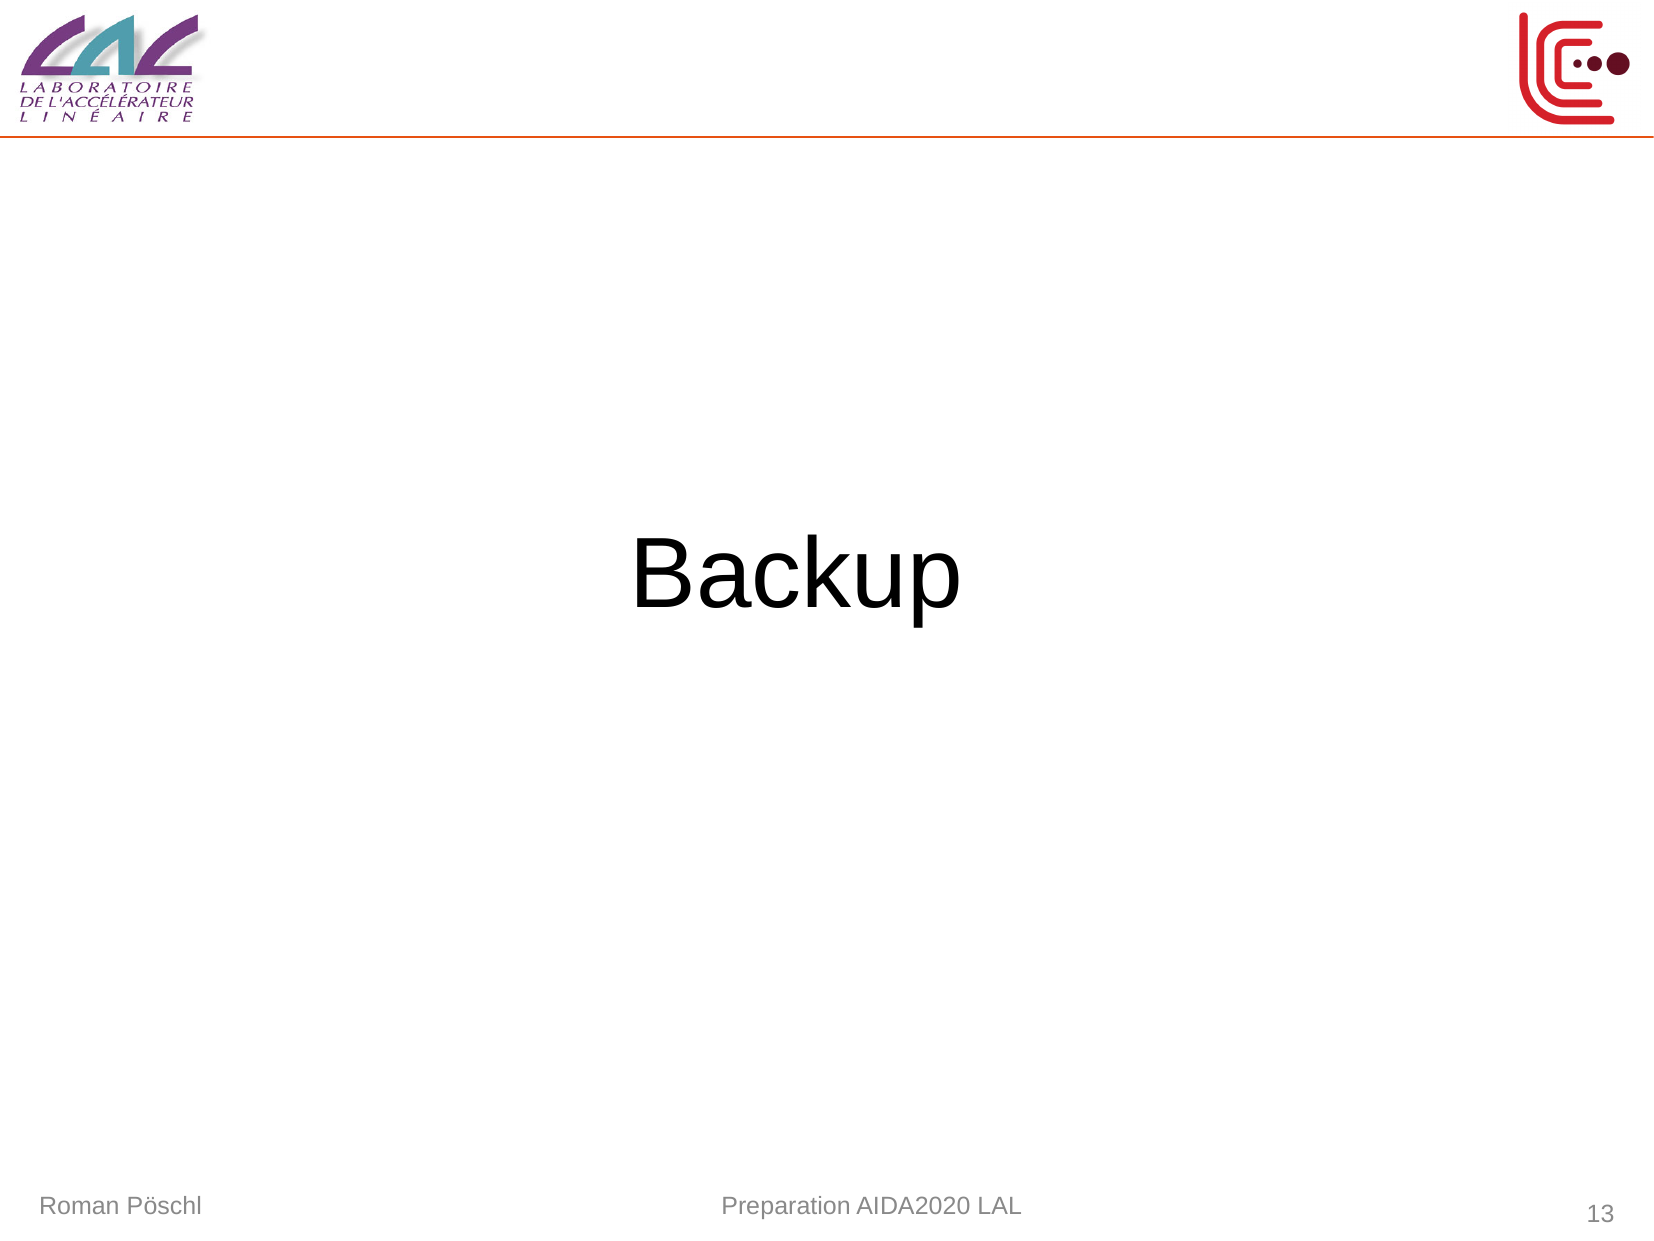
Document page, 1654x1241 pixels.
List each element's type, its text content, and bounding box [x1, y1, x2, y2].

picture [1508, 2, 1641, 135]
text_box Backup [615, 510, 979, 637]
picture [15, 10, 211, 125]
